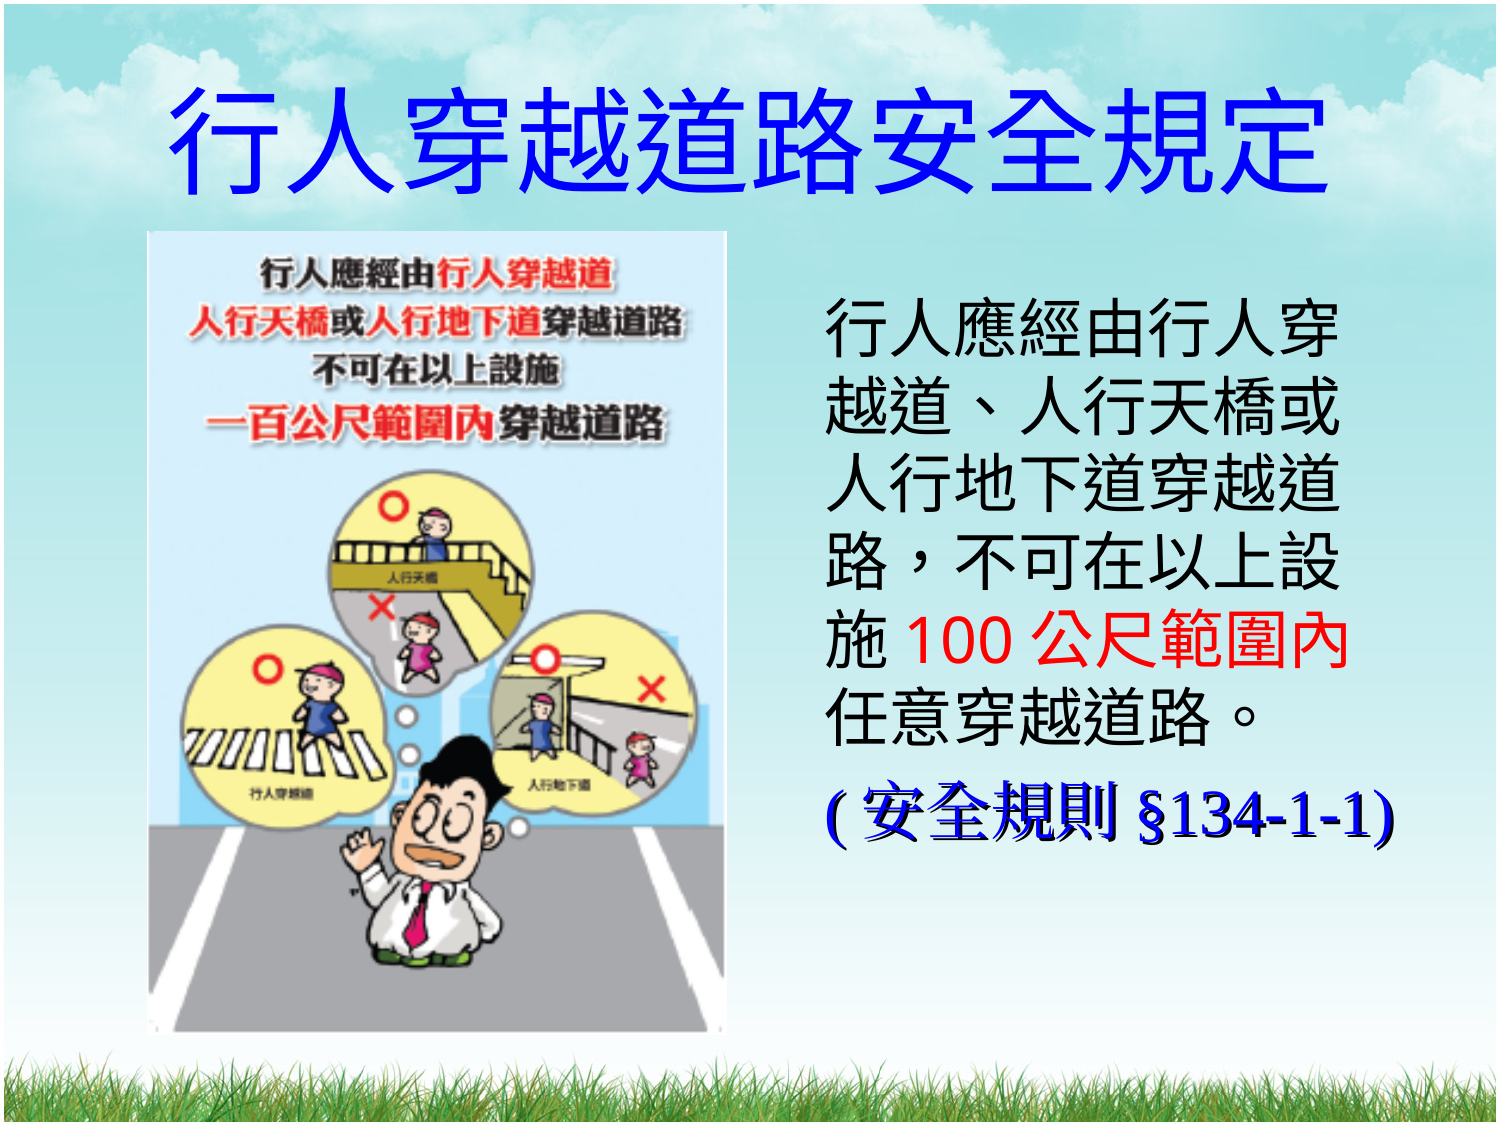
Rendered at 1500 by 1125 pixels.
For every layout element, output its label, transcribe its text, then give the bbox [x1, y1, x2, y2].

title 行人穿越道路安全規定 [75, 45, 1426, 233]
list 行人應經由行人穿越道、人行天橋或人行地下道穿越道路，不可在以上設施100公尺範圍內任意穿越道路。 (安全規則§134-1-1) [809, 280, 1412, 917]
picture [0, 0, 1500, 1125]
